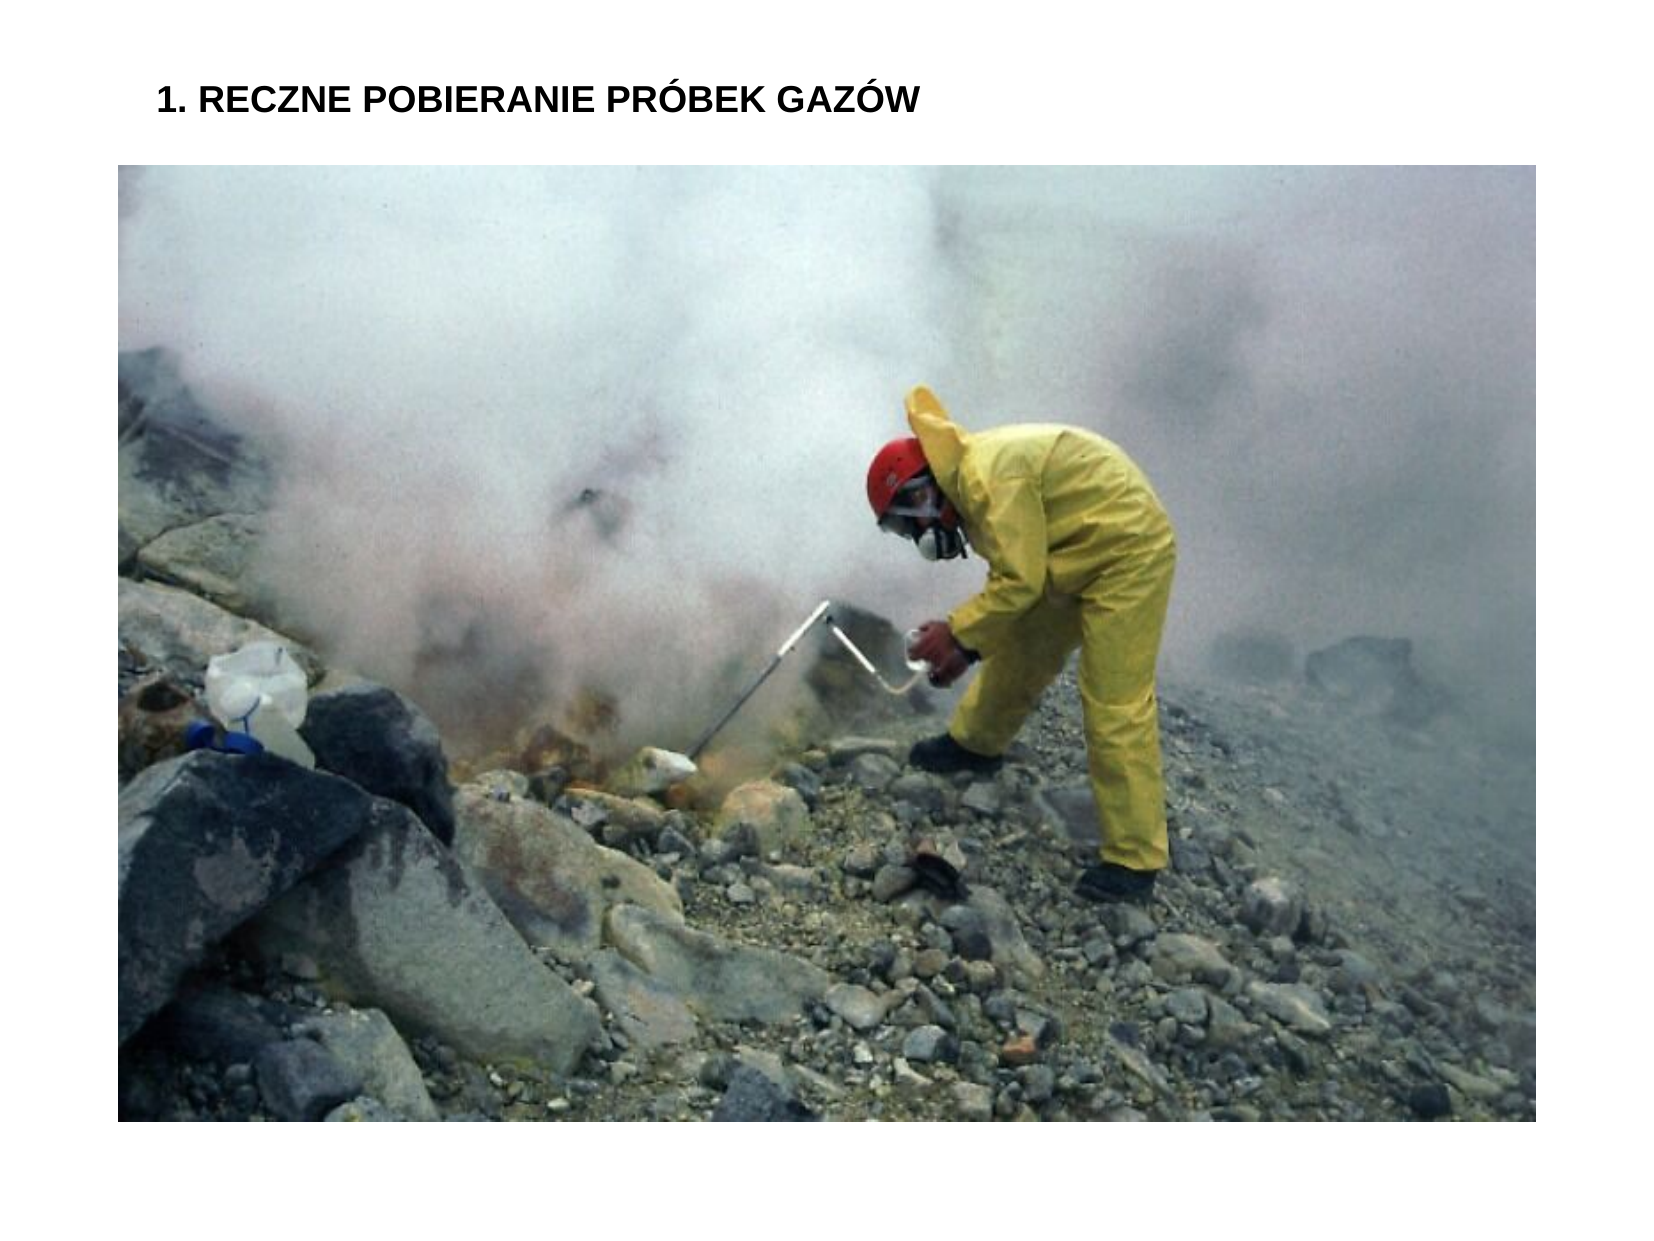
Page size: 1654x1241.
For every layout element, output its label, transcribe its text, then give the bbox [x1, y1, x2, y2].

picture [118, 165, 1536, 1123]
text_box 1. RECZNE POBIERANIE PRÓBEK GAZÓW [141, 70, 1394, 165]
